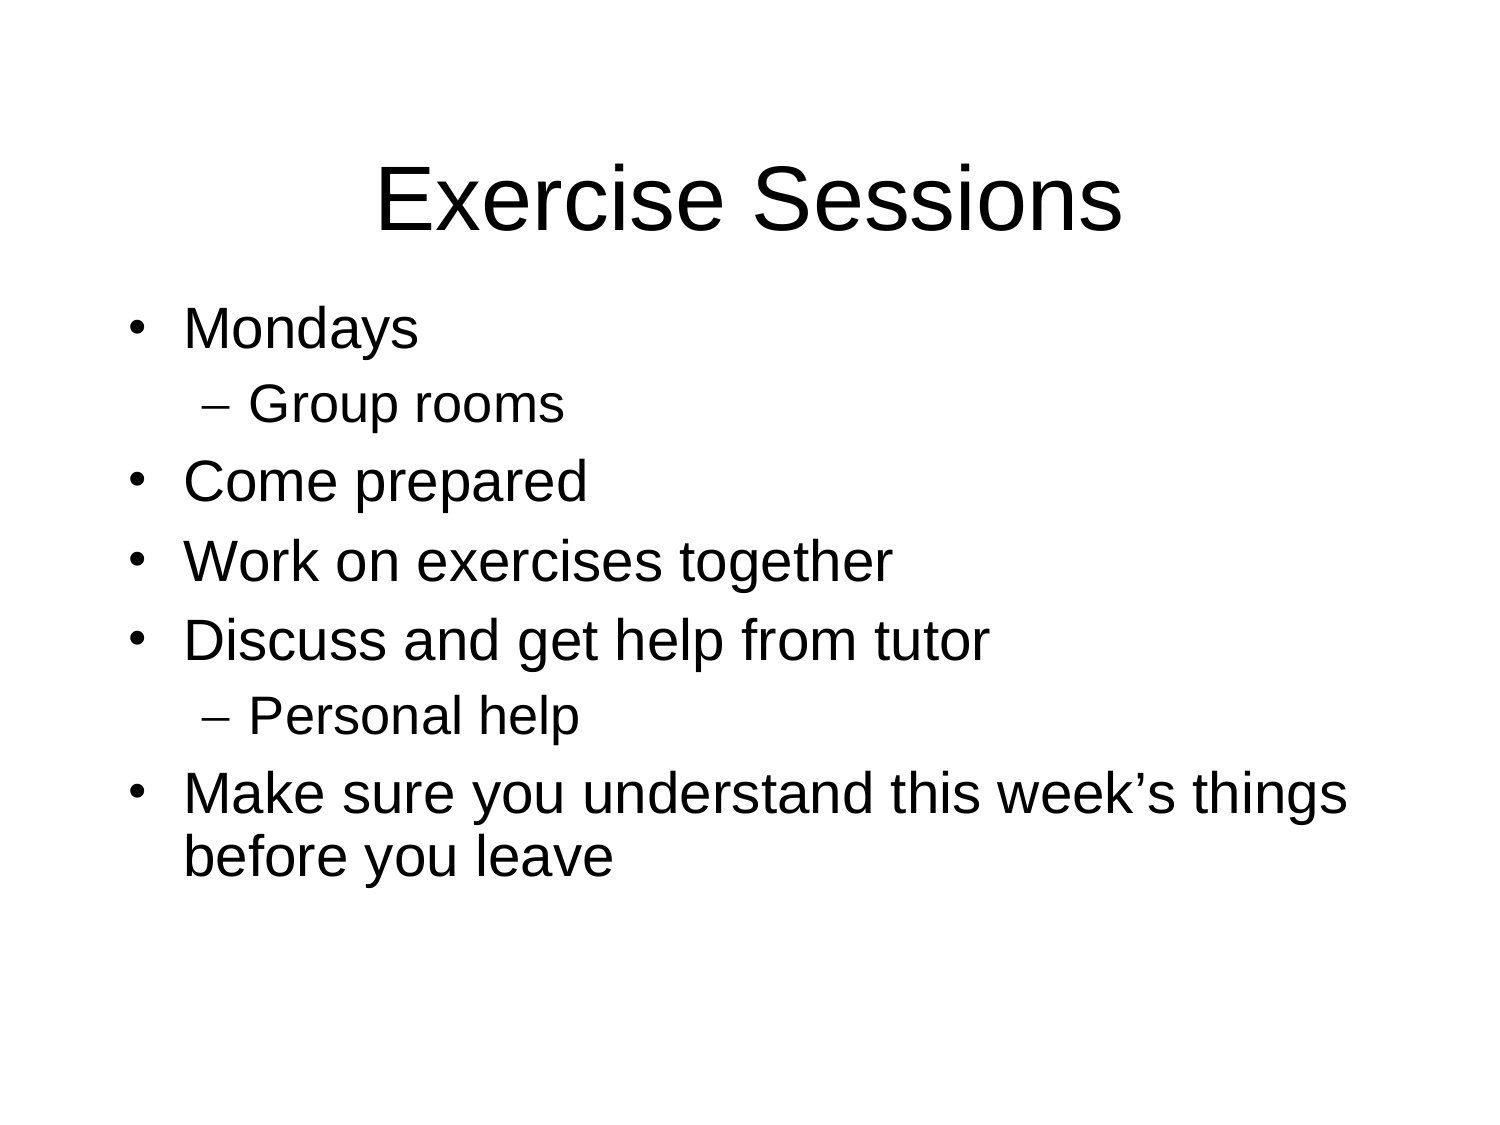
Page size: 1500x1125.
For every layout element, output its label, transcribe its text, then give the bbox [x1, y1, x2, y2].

title Exercise Sessions [112, 99, 1388, 288]
list Mondays Group rooms Come prepared Work on exercises together Discuss and get help from tutor Personal help Make sure you understand this week’s things before you leave [112, 290, 1388, 966]
